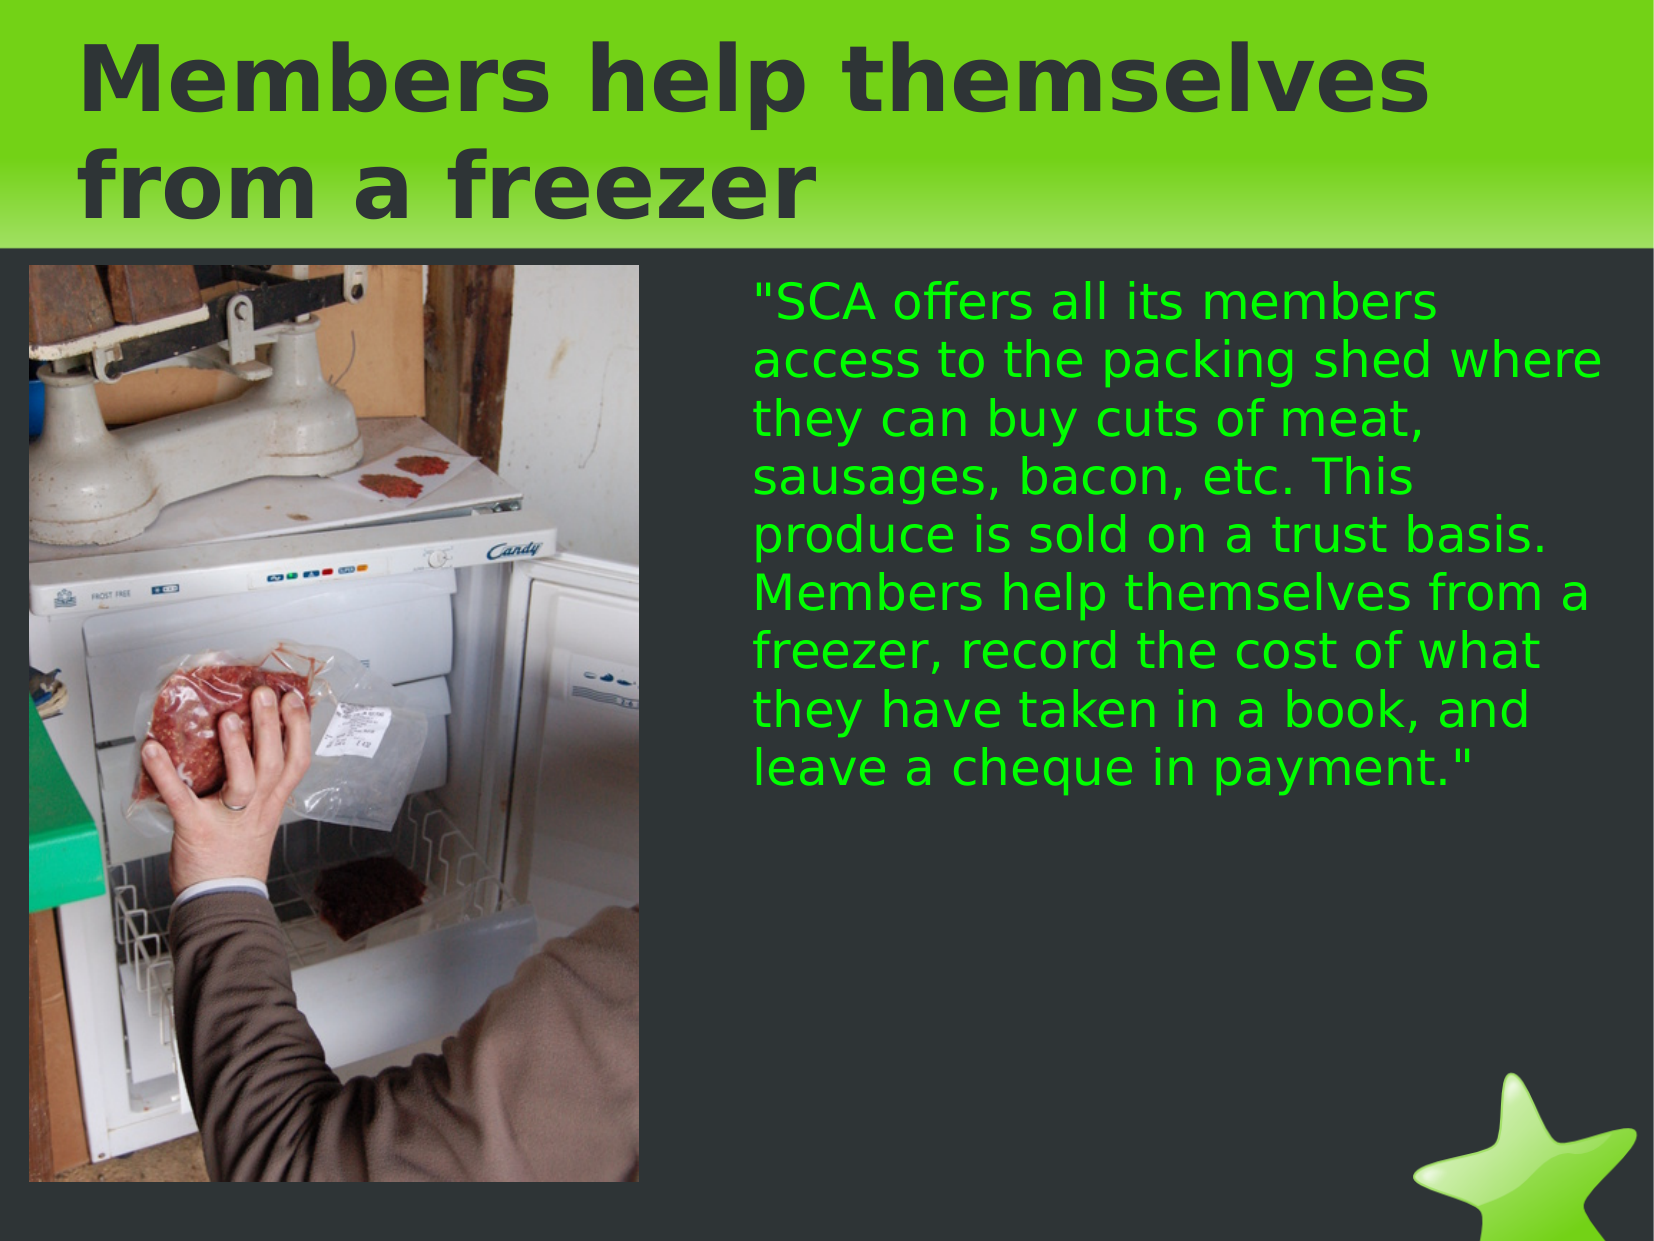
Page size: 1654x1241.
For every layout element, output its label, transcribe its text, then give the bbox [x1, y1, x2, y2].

picture [0, 0, 1654, 1241]
text_box "SCA offers all its members access to the packing shed where they can buy cuts of meat, sausages, bacon, etc. This produce is sold on a trust basis. Members help themselves from a freezer, record the cost of what they have taken in a book, and leave a cheque in payment." [738, 265, 1625, 1034]
title Members help themselves from a freezer [76, 25, 1565, 240]
